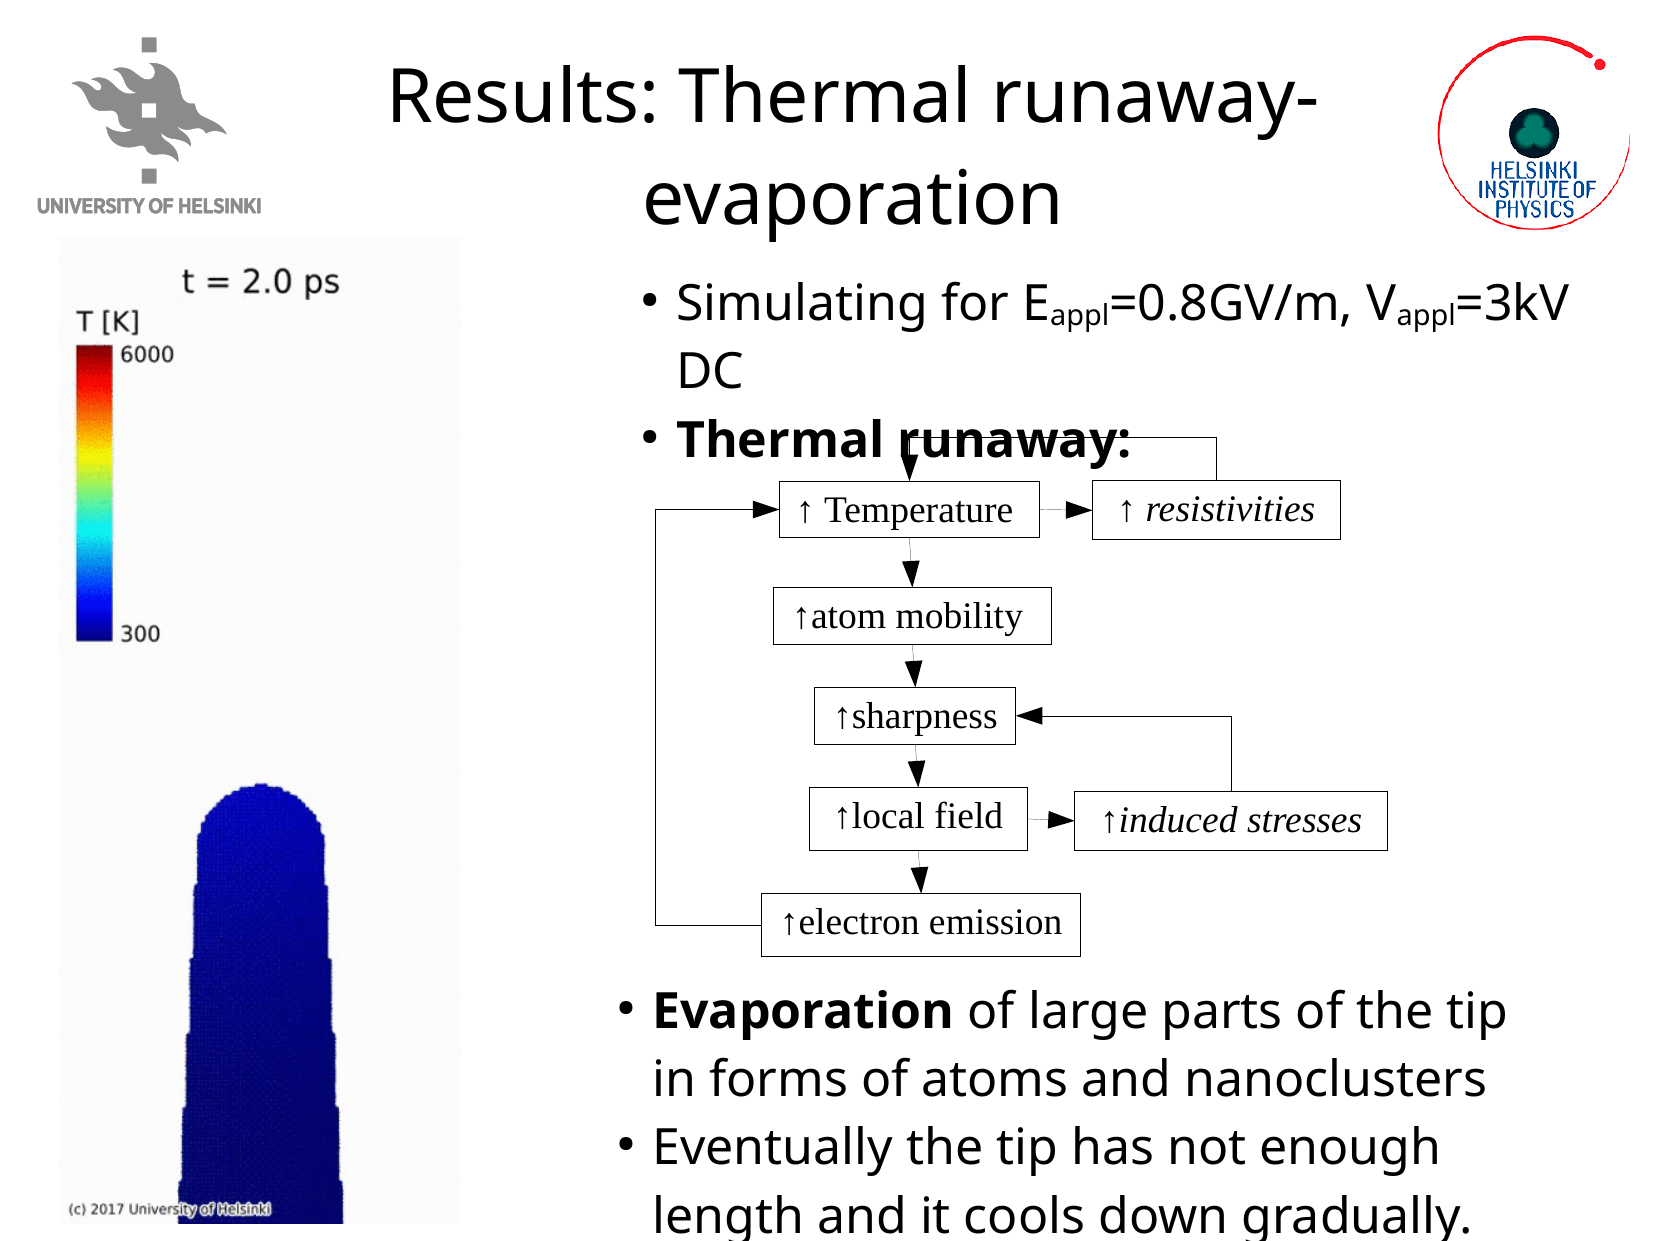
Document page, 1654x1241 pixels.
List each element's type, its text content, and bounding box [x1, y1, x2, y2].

picture [1437, 35, 1630, 230]
text_box Simulating for Eappl=0.8GV/m, Vappl=3kV DC Thermal runaway: [590, 259, 1619, 464]
text_box Simulating for Eappl=0.8GV/m, Vappl=3kV DC Thermal runaway: [910, 438, 1216, 464]
text_box ↑induced stresses [1074, 791, 1388, 851]
text_box ↑ Temperature [779, 481, 1040, 538]
picture [59, 237, 461, 1224]
text_box ↑local field [809, 787, 1028, 851]
text_box ↑electron emission [761, 893, 1081, 957]
text_box ↑atom mobility [773, 587, 1052, 645]
text_box ↑ resistivities [1092, 480, 1341, 540]
text_box ↑sharpness [814, 687, 1016, 745]
text_box Evaporation of large parts of the tip in forms of atoms and nanoclusters Eventually the tip has not enough length and it cools down gradually. [566, 967, 1548, 1217]
picture [23, 23, 275, 229]
title Results: Thermal runaway-evaporation [274, 40, 1432, 249]
